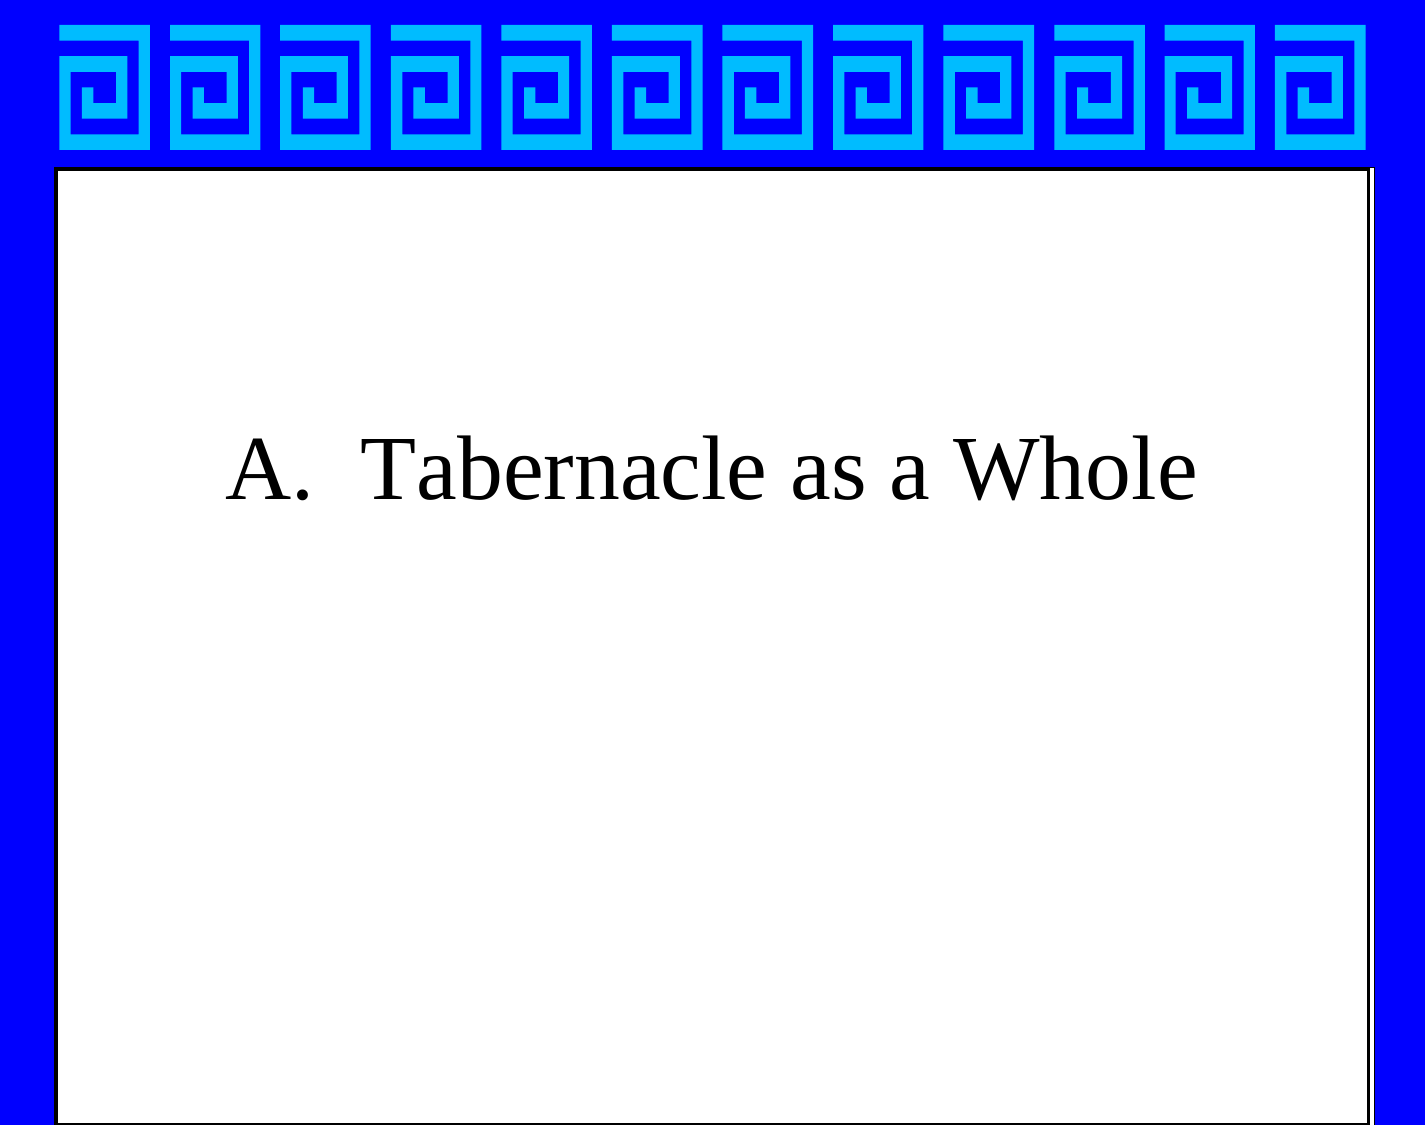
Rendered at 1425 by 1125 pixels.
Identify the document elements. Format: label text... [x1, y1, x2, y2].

title A. Tabernacle as a Whole [112, 374, 1313, 563]
